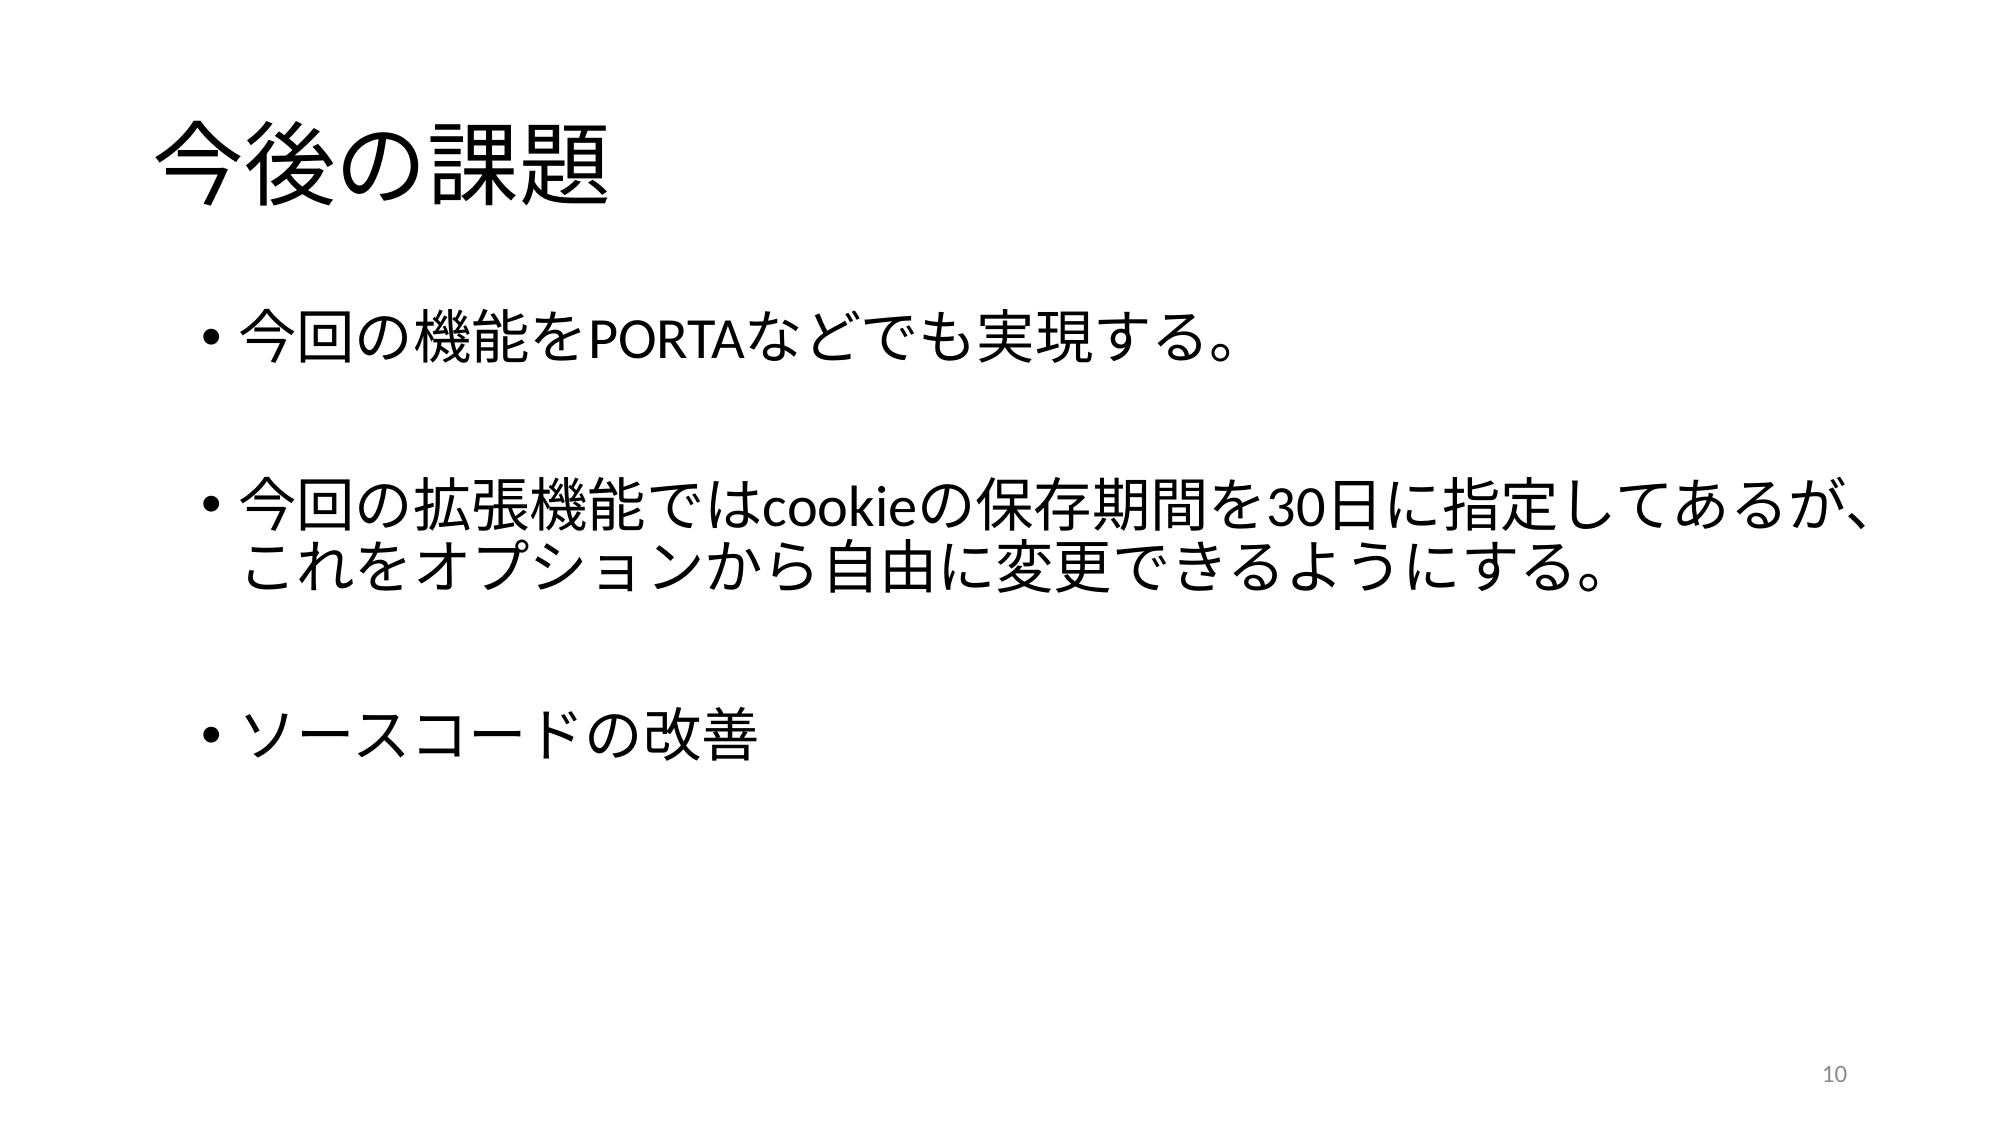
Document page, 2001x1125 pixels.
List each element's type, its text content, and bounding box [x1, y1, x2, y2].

title 今後の課題 [137, 59, 1863, 278]
list 今回の機能をPORTAなどでも実現する。 今回の拡張機能ではcookieの保存期間を30日に指定してあるが、これをオプションから自由に変更できるようにする。 ソースコードの改善 [186, 300, 1912, 1015]
